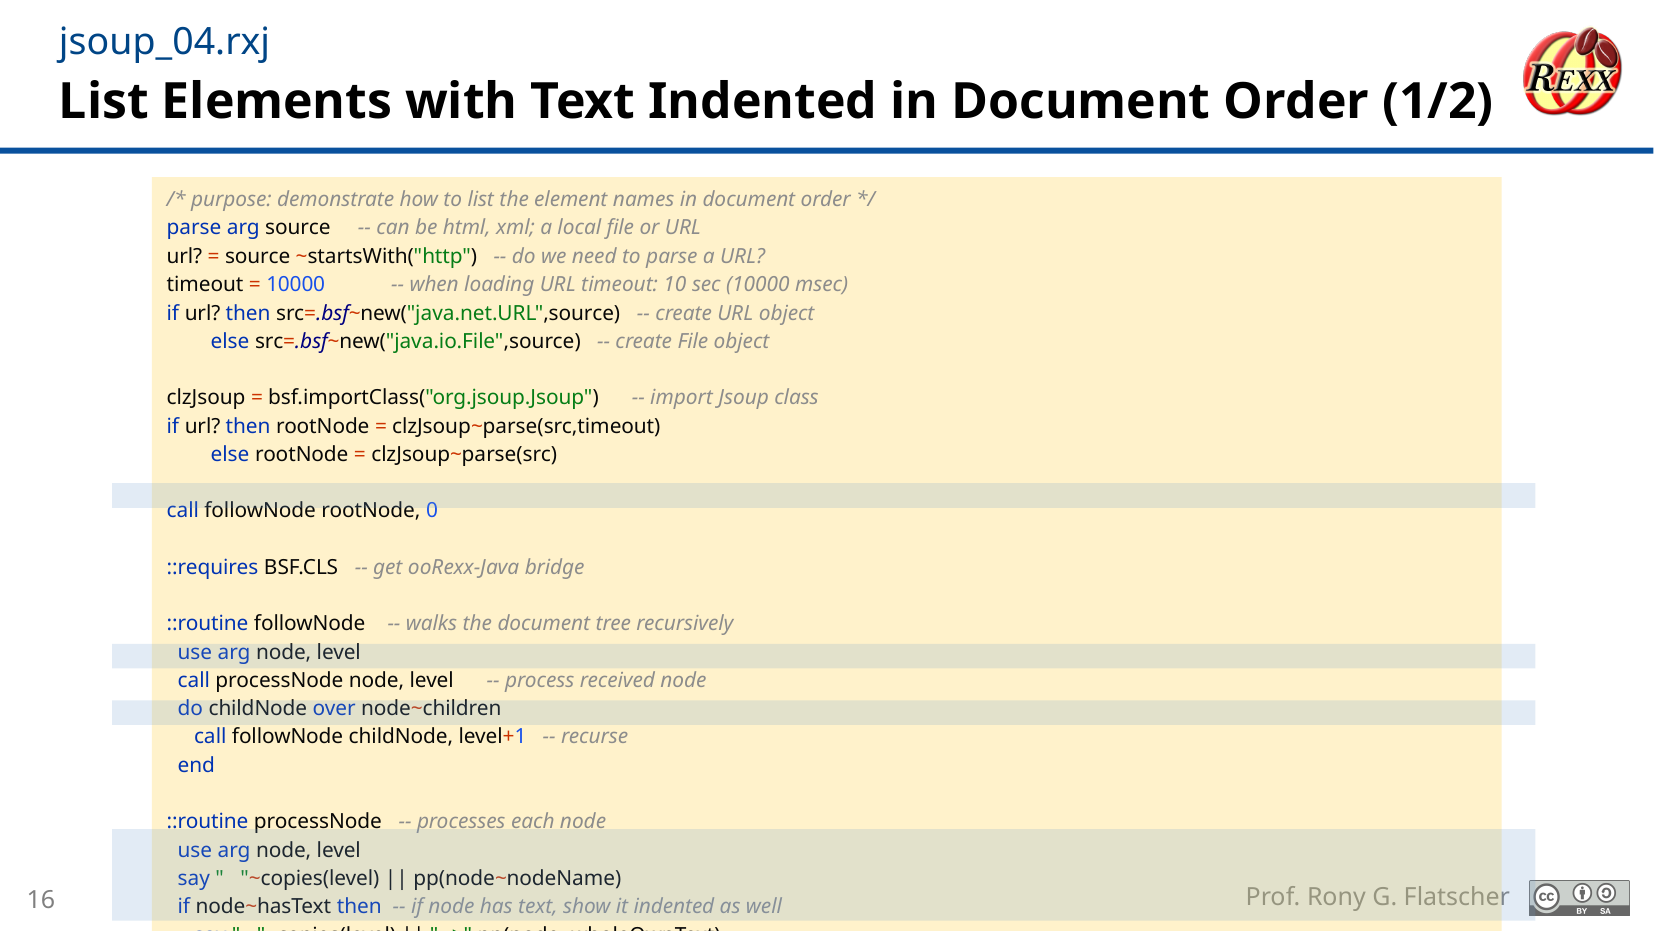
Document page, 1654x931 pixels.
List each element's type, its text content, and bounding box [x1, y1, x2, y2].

text_box /* purpose: demonstrate how to list the element names in document order */ parse arg source -- can be html, xml; a local file or URL url? = source ~startsWith("http") -- do we need to parse a URL? timeout = 10000 -- when loading URL timeout: 10 sec (10000 msec) if url? then src=.bsf~new("java.net.URL",source) -- create URL object else src=.bsf~new("java.io.File",source) -- create File object clzJsoup = bsf.importClass("org.jsoup.Jsoup") -- import Jsoup class if url? then rootNode = clzJsoup~parse(src,timeout) else rootNode = clzJsoup~parse(src) call followNode rootNode, 0 ::requires BSF.CLS -- get ooRexx-Java bridge ::routine followNode -- walks the document tree recursively use arg node, level call processNode node, level -- process received node do childNode over node~children call followNode childNode, level+1 -- recurse end ::routine processNode -- processes each node use arg node, level say " "~copies(level) || pp(node~nodeName) if node~hasText then -- if node has text, show it indented as well say " "~copies(level) || "-->" pp(node~wholeOwnText) [151, 177, 1502, 483]
text_box [112, 829, 1536, 921]
text_box [112, 643, 1536, 669]
text_box [112, 483, 1536, 508]
title jsoup_04.rxj List Elements with Text Indented in Document Order (1/2) [0, 0, 1625, 148]
text_box [112, 700, 1536, 725]
text_box /* purpose: demonstrate how to list the element names in document order */ parse arg source -- can be html, xml; a local file or URL url? = source ~startsWith("http") -- do we need to parse a URL? timeout = 10000 -- when loading URL timeout: 10 sec (10000 msec) if url? then src=.bsf~new("java.net.URL",source) -- create URL object else src=.bsf~new("java.io.File",source) -- create File object clzJsoup = bsf.importClass("org.jsoup.Jsoup") -- import Jsoup class if url? then rootNode = clzJsoup~parse(src,timeout) else rootNode = clzJsoup~parse(src) call followNode rootNode, 0 ::requires BSF.CLS -- get ooRexx-Java bridge ::routine followNode -- walks the document tree recursively use arg node, level call processNode node, level -- process received node do childNode over node~children call followNode childNode, level+1 -- recurse end ::routine processNode -- processes each node use arg node, level say " "~copies(level) || pp(node~nodeName) if node~hasText then -- if node has text, show it indented as well say " "~copies(level) || "-->" pp(node~wholeOwnText) [151, 725, 1502, 829]
text_box /* purpose: demonstrate how to list the element names in document order */ parse arg source -- can be html, xml; a local file or URL url? = source ~startsWith("http") -- do we need to parse a URL? timeout = 10000 -- when loading URL timeout: 10 sec (10000 msec) if url? then src=.bsf~new("java.net.URL",source) -- create URL object else src=.bsf~new("java.io.File",source) -- create File object clzJsoup = bsf.importClass("org.jsoup.Jsoup") -- import Jsoup class if url? then rootNode = clzJsoup~parse(src,timeout) else rootNode = clzJsoup~parse(src) call followNode rootNode, 0 ::requires BSF.CLS -- get ooRexx-Java bridge ::routine followNode -- walks the document tree recursively use arg node, level call processNode node, level -- process received node do childNode over node~children call followNode childNode, level+1 -- recurse end ::routine processNode -- processes each node use arg node, level say " "~copies(level) || pp(node~nodeName) if node~hasText then -- if node has text, show it indented as well say " "~copies(level) || "-->" pp(node~wholeOwnText) [151, 508, 1502, 643]
text_box /* purpose: demonstrate how to list the element names in document order */ parse arg source -- can be html, xml; a local file or URL url? = source ~startsWith("http") -- do we need to parse a URL? timeout = 10000 -- when loading URL timeout: 10 sec (10000 msec) if url? then src=.bsf~new("java.net.URL",source) -- create URL object else src=.bsf~new("java.io.File",source) -- create File object clzJsoup = bsf.importClass("org.jsoup.Jsoup") -- import Jsoup class if url? then rootNode = clzJsoup~parse(src,timeout) else rootNode = clzJsoup~parse(src) call followNode rootNode, 0 ::requires BSF.CLS -- get ooRexx-Java bridge ::routine followNode -- walks the document tree recursively use arg node, level call processNode node, level -- process received node do childNode over node~children call followNode childNode, level+1 -- recurse end ::routine processNode -- processes each node use arg node, level say " "~copies(level) || pp(node~nodeName) if node~hasText then -- if node has text, show it indented as well say " "~copies(level) || "-->" pp(node~wholeOwnText) [151, 669, 1502, 700]
